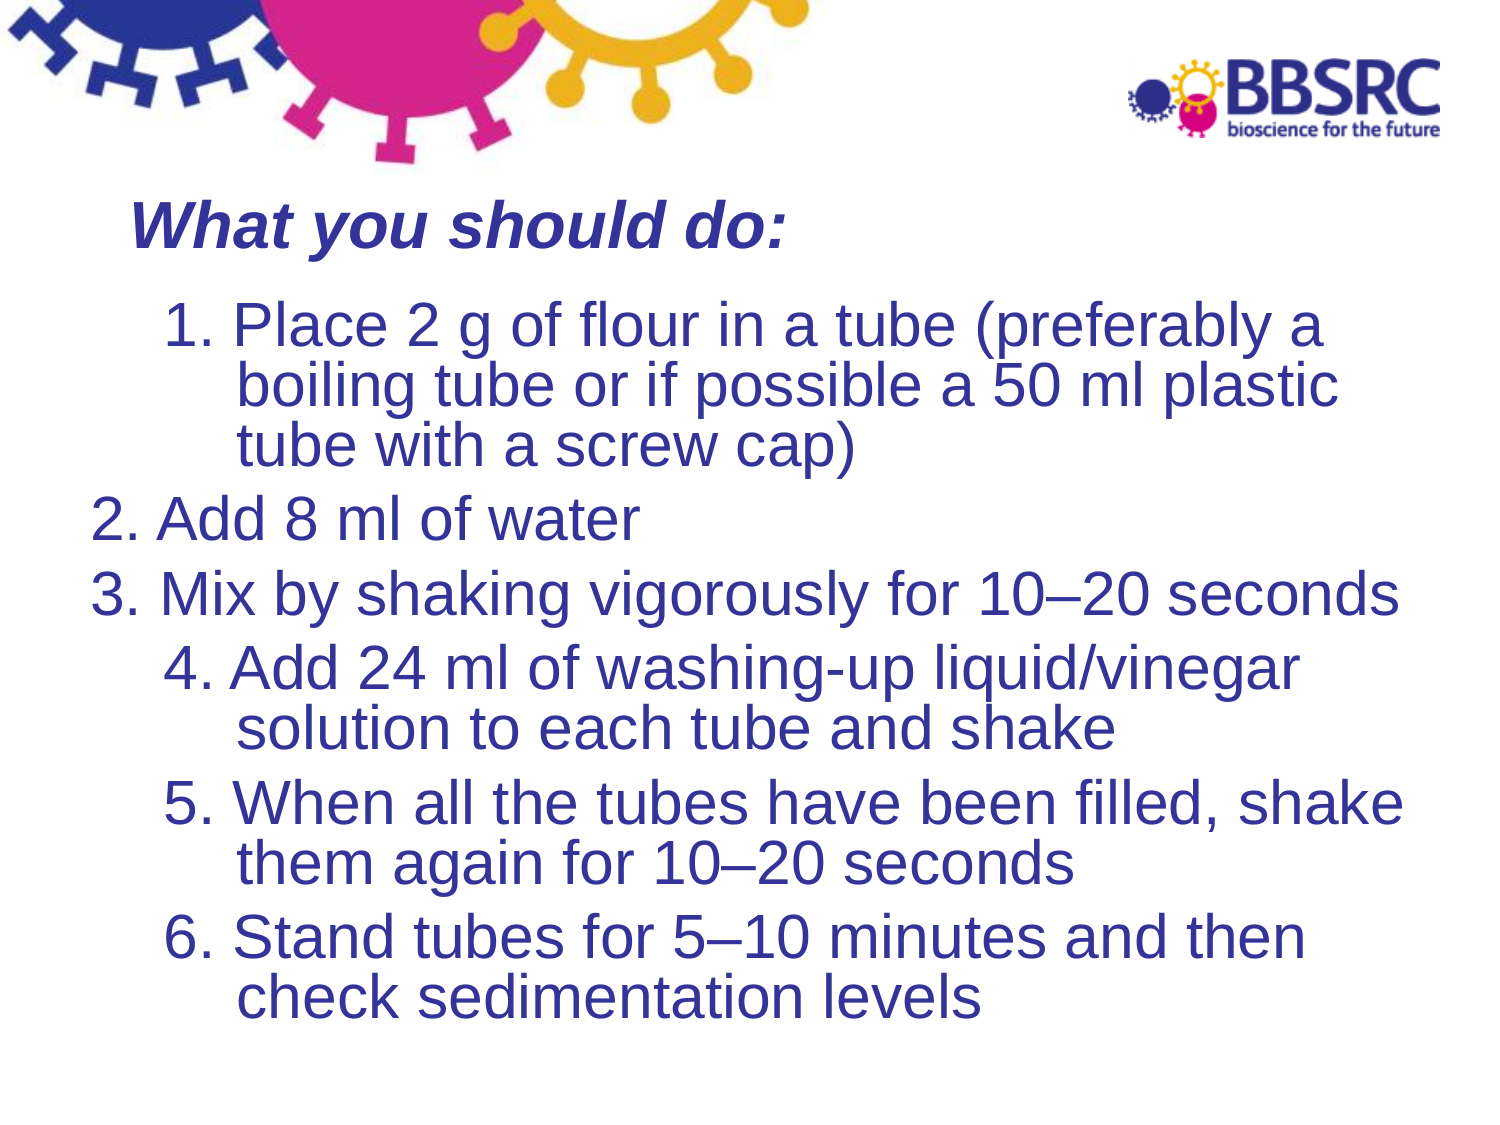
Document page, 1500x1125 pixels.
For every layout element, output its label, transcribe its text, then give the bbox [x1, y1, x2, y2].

title What you should do: [75, 174, 845, 290]
list 1. Place 2 g of flour in a tube (preferably a boiling tube or if possible a 50 ml plastic tube with a screw cap) 2. Add 8 ml of water 3. Mix by shaking vigorously for 10–20 seconds 4. Add 24 ml of washing-up liquid/vinegar solution to each tube and shake 5. When all the tubes have been filled, shake them again for 10–20 seconds 6. Stand tubes for 5–10 minutes and then check sedimentation levels [75, 290, 1426, 1083]
